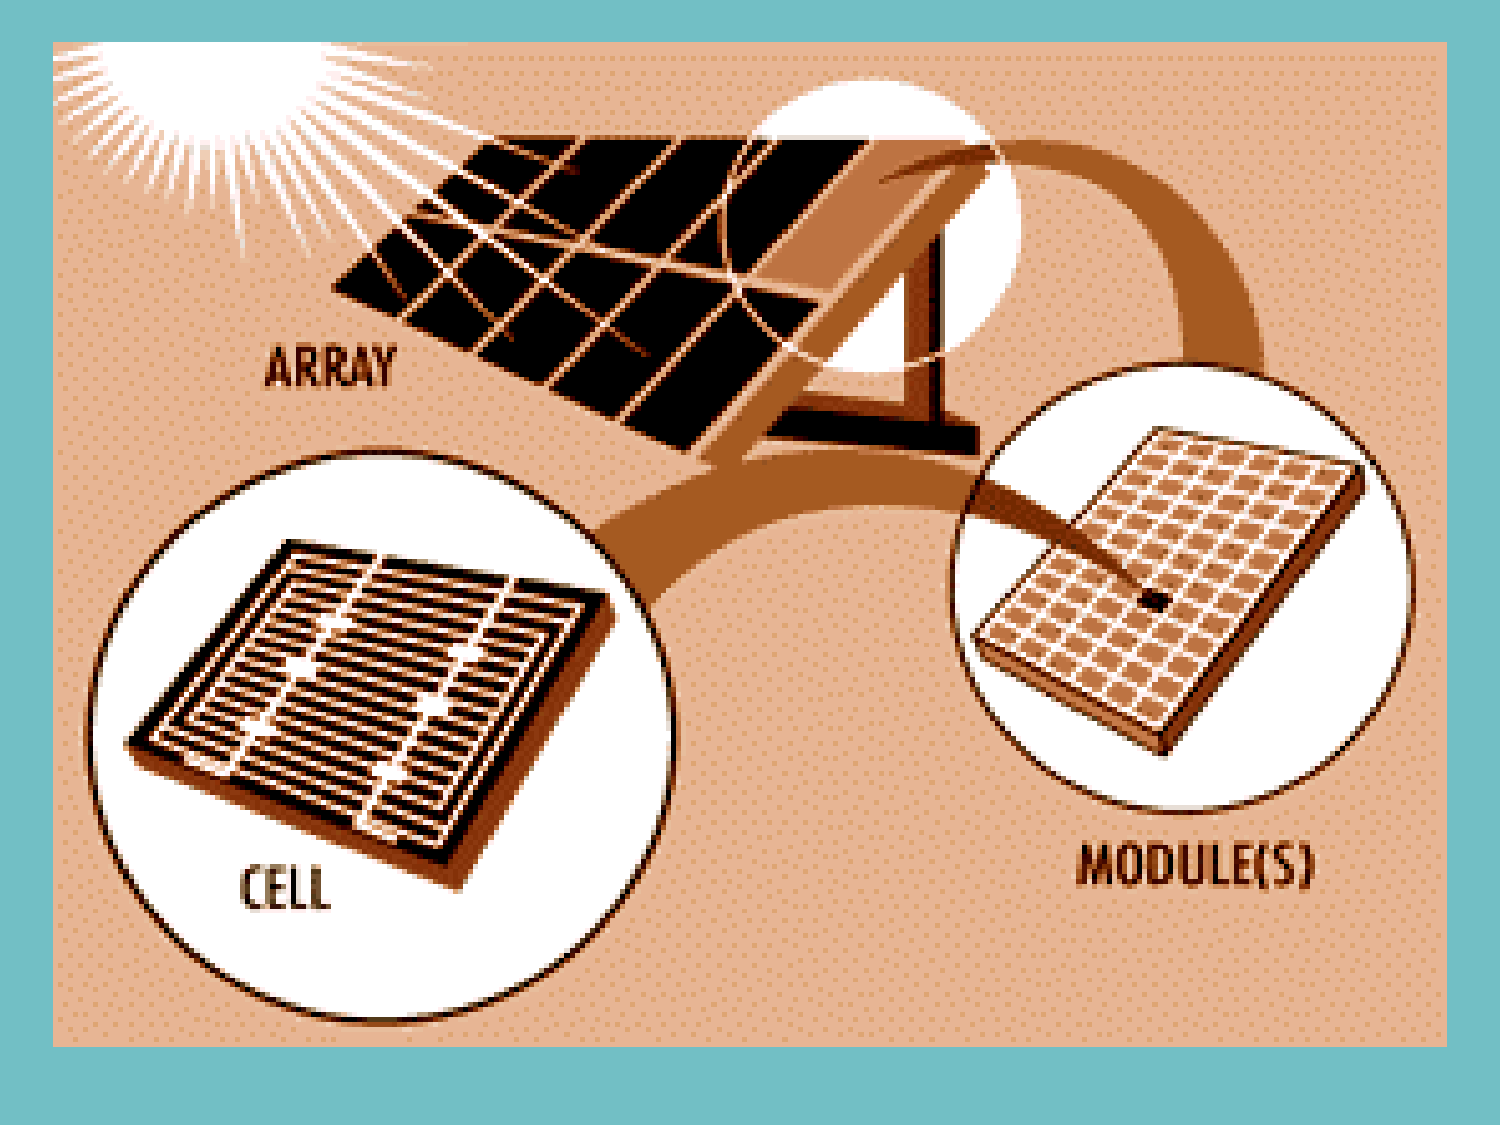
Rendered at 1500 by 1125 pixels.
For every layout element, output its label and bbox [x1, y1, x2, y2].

picture [53, 42, 1447, 1047]
